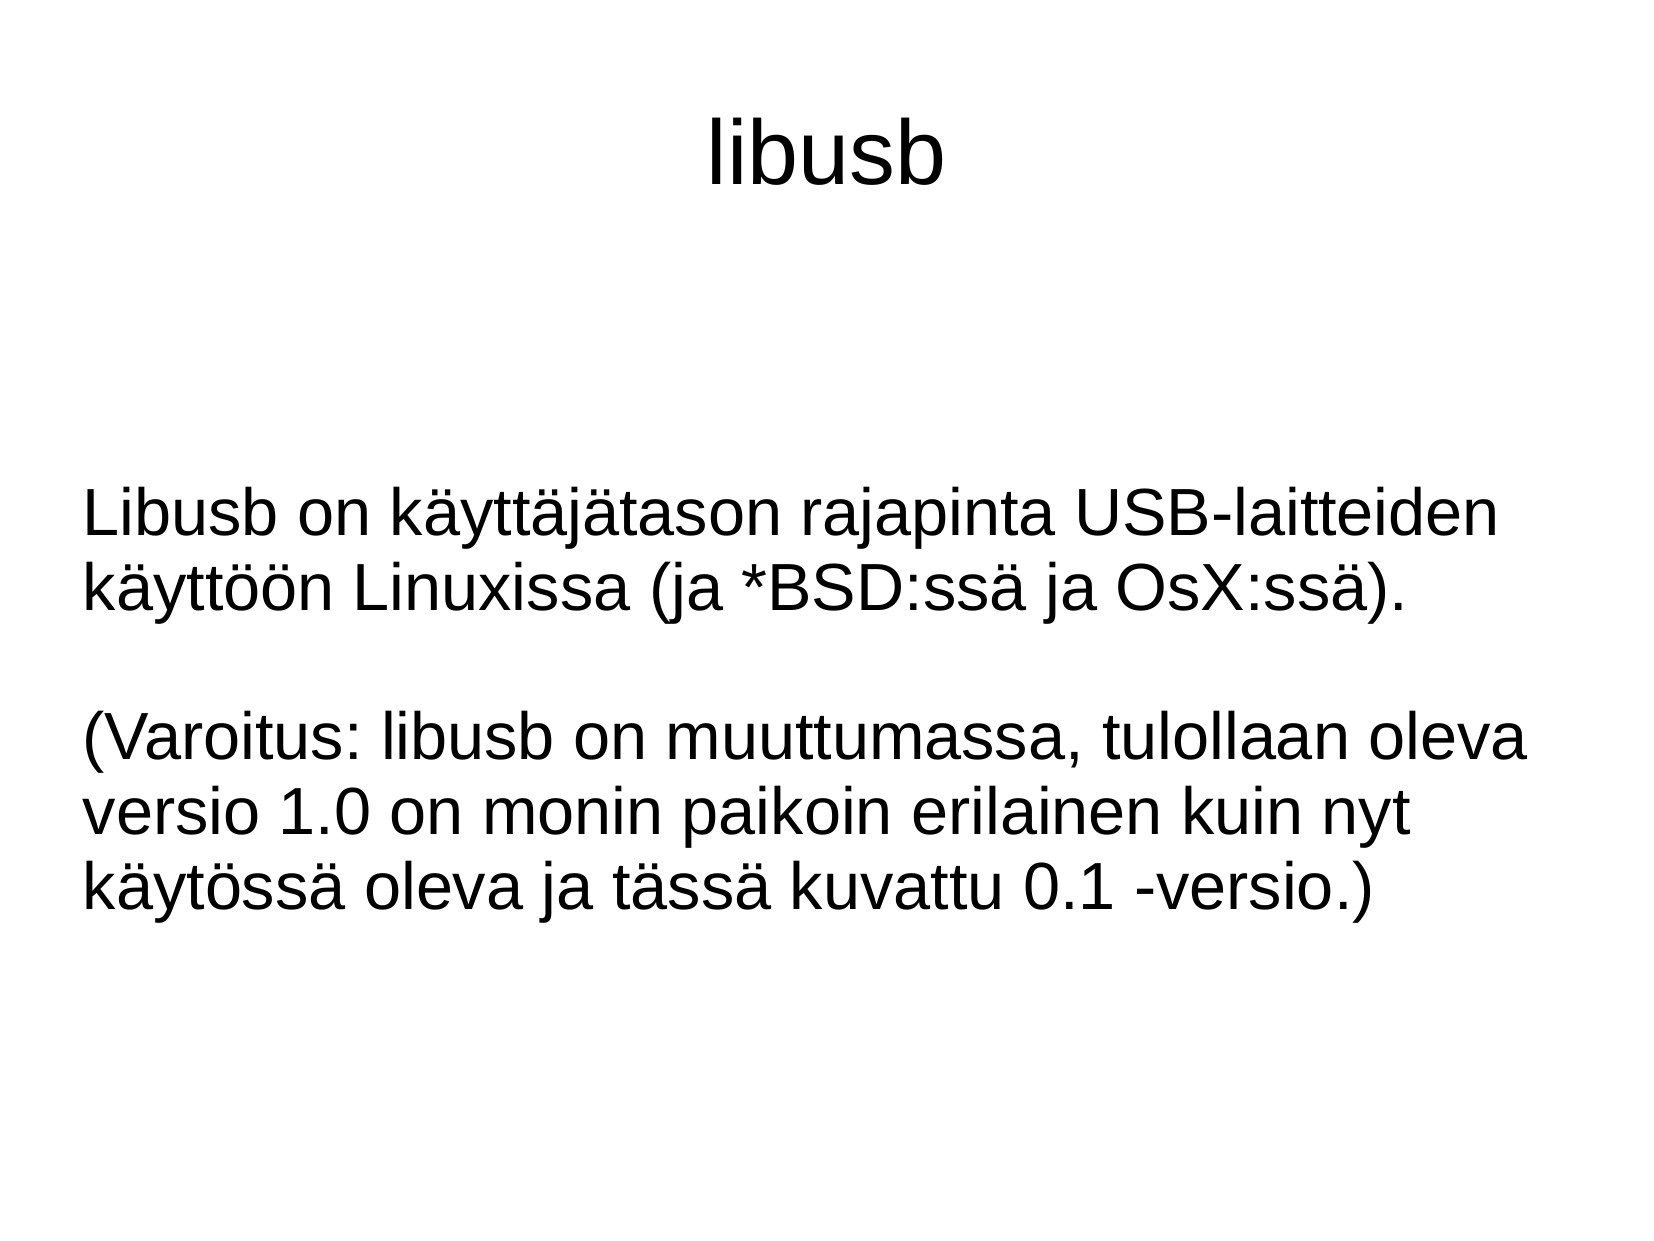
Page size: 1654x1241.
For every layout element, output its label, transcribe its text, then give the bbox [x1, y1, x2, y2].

subtitle Libusb on käyttäjätason rajapinta USB-laitteiden käyttöön Linuxissa (ja *BSD:ssä ja OsX:ssä). (Varoitus: libusb on muuttumassa, tulollaan oleva versio 1.0 on monin paikoin erilainen kuin nyt käytössä oleva ja tässä kuvattu 0.1 -versio.) [82, 297, 1571, 1102]
title libusb [82, 56, 1571, 250]
